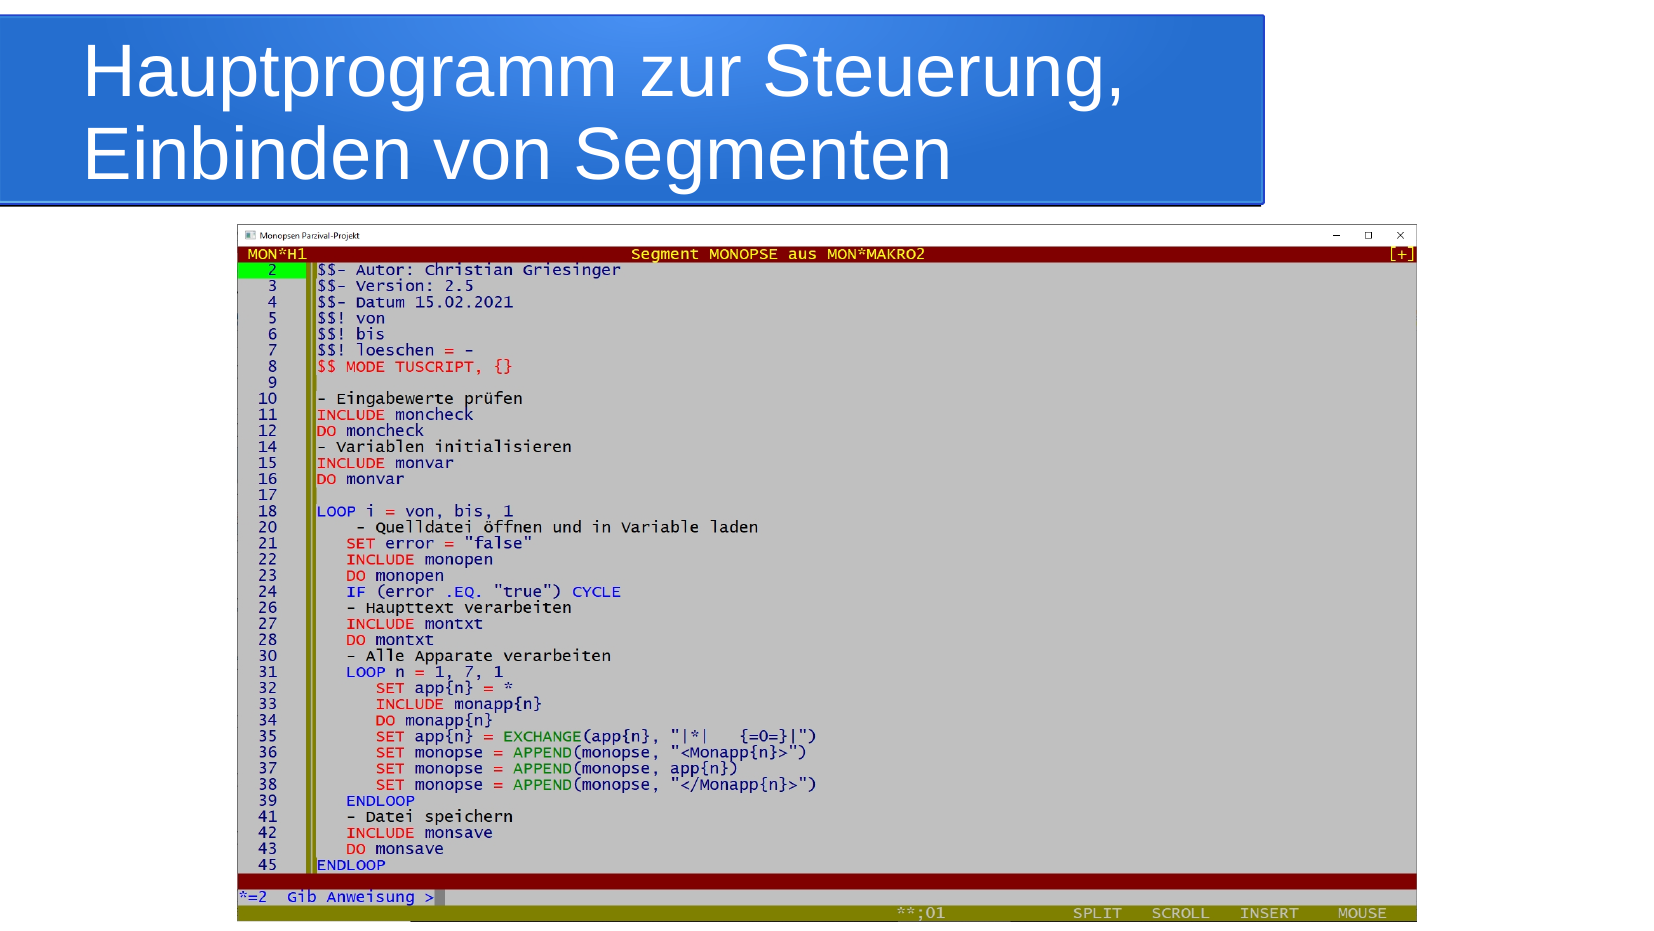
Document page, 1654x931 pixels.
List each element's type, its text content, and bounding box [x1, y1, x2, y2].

title Hauptprogramm zur Steuerung, Einbinden von Segmenten [82, 29, 1235, 196]
picture [237, 224, 1417, 922]
